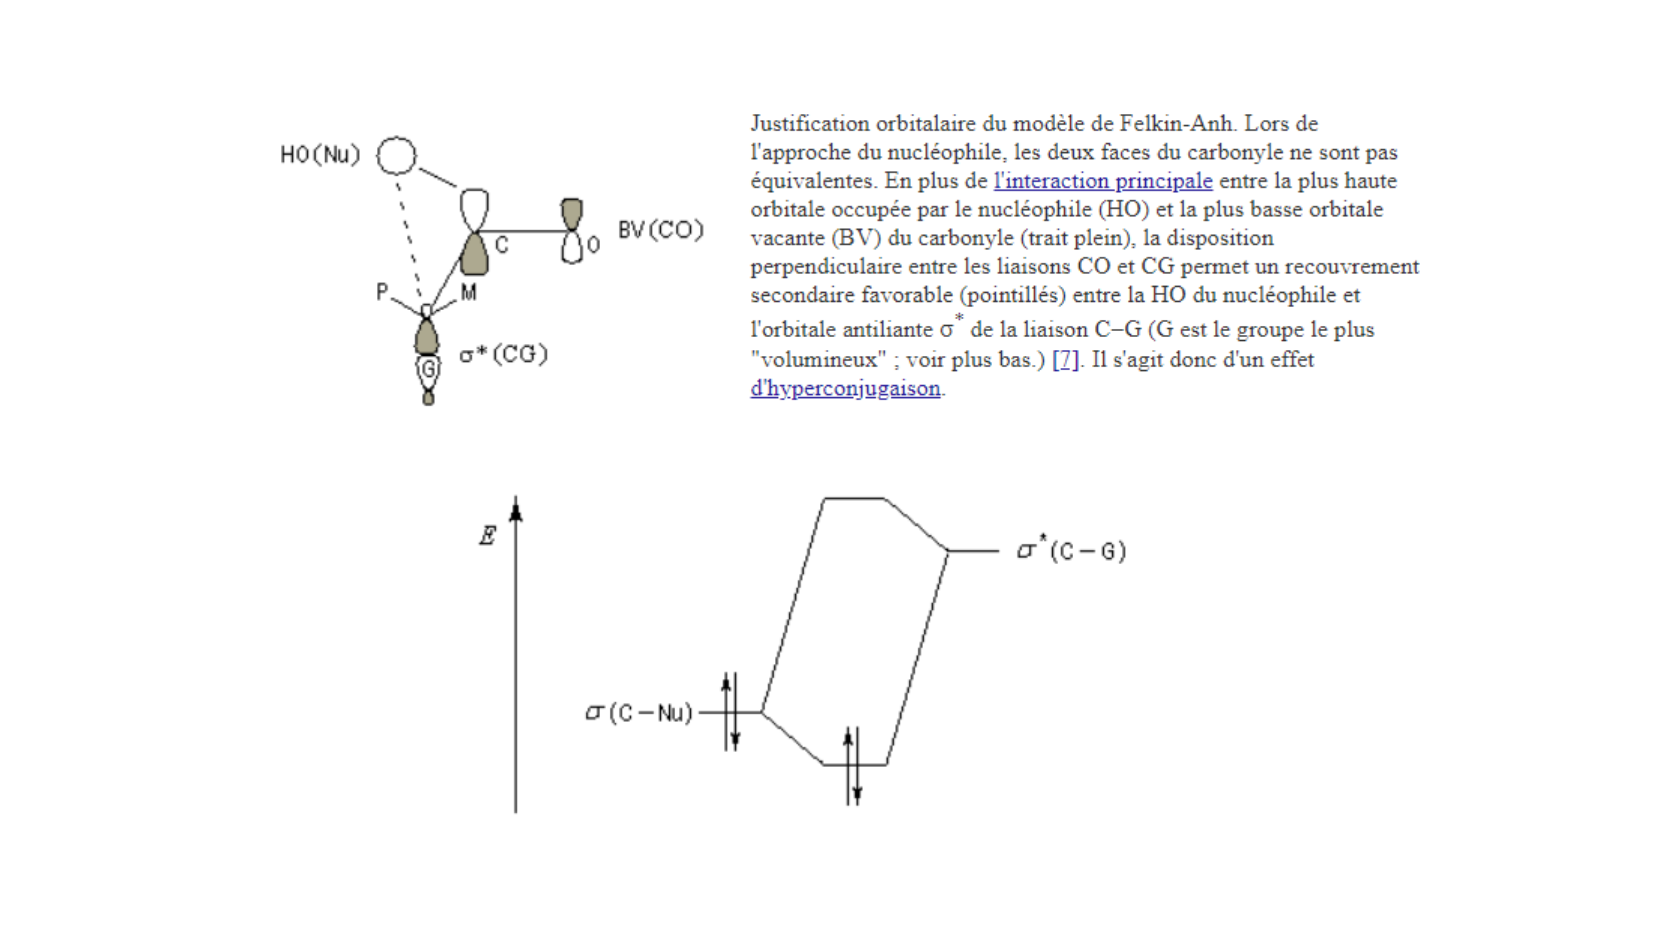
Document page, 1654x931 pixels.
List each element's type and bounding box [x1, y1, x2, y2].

picture [235, 80, 1489, 851]
